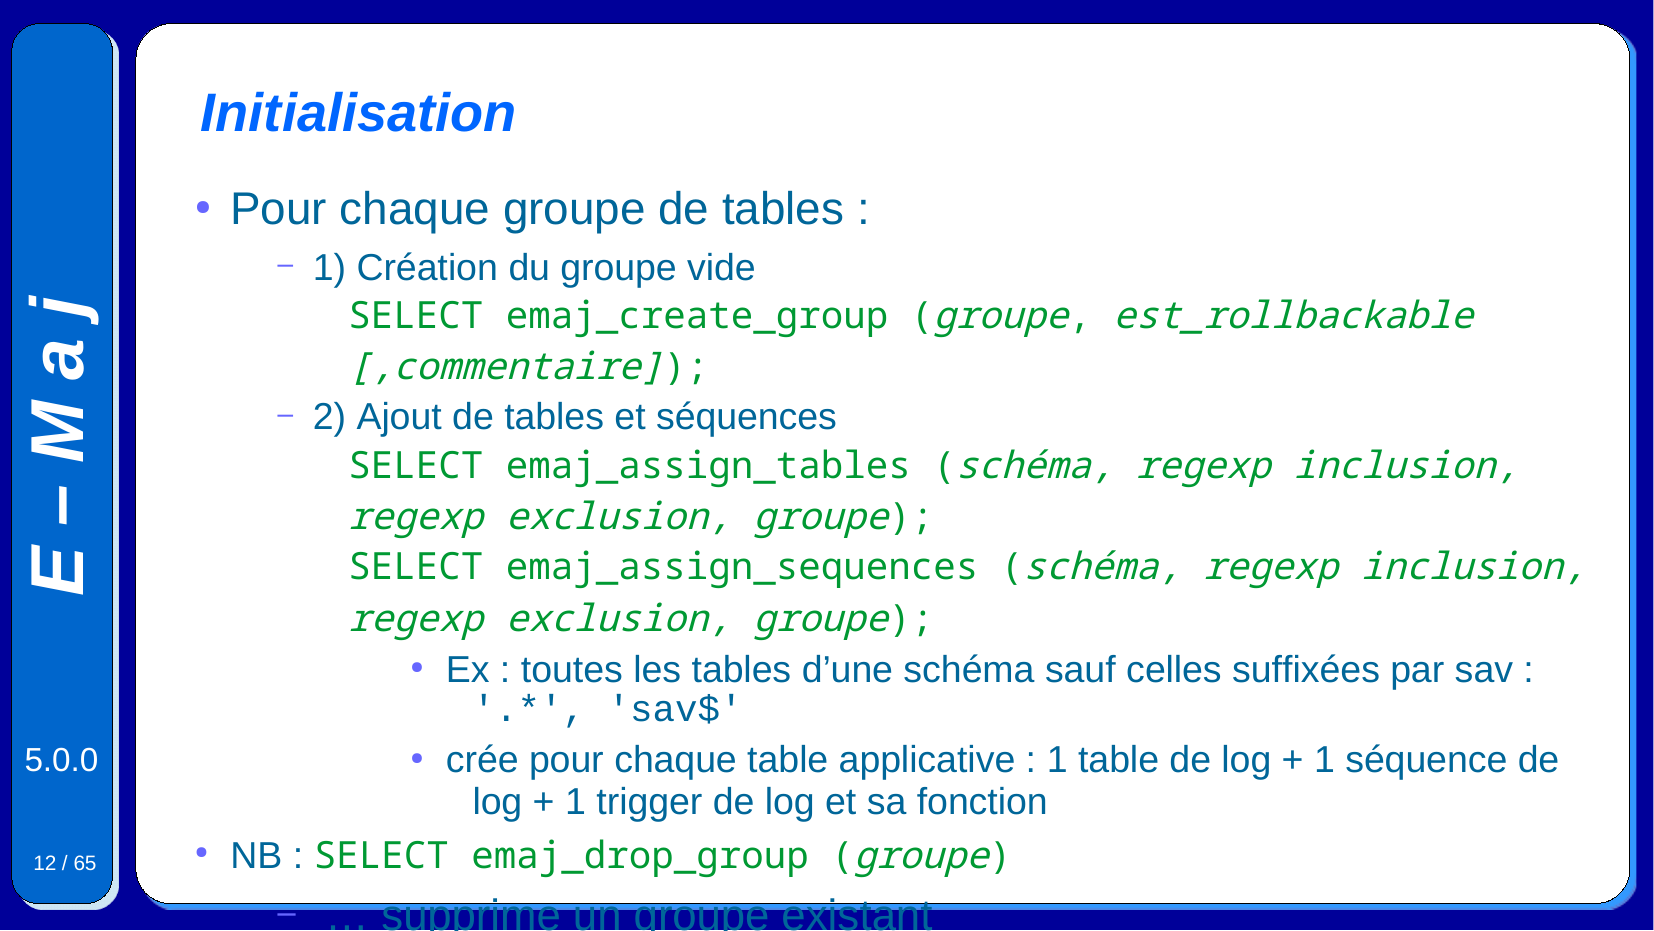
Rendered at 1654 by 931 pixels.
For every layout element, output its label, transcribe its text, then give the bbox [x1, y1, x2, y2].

list Pour chaque groupe de tables : 1) Création du groupe vide SELECT emaj_create_group (groupe, est_rollbackable [,commentaire]); 2) Ajout de tables et séquences SELECT emaj_assign_tables (schéma, regexp inclusion, regexp exclusion, groupe); SELECT emaj_assign_sequences (schéma, regexp inclusion, regexp exclusion, groupe); Ex : toutes les tables d’une schéma sauf celles suffixées par sav : '.*', 'sav$' crée pour chaque table applicative : 1 table de log + 1 séquence de log + 1 trigger de log et sa fonction NB : SELECT emaj_drop_group (groupe) … supprime un groupe existant [177, 183, 1587, 888]
title Initialisation [200, 34, 1575, 183]
